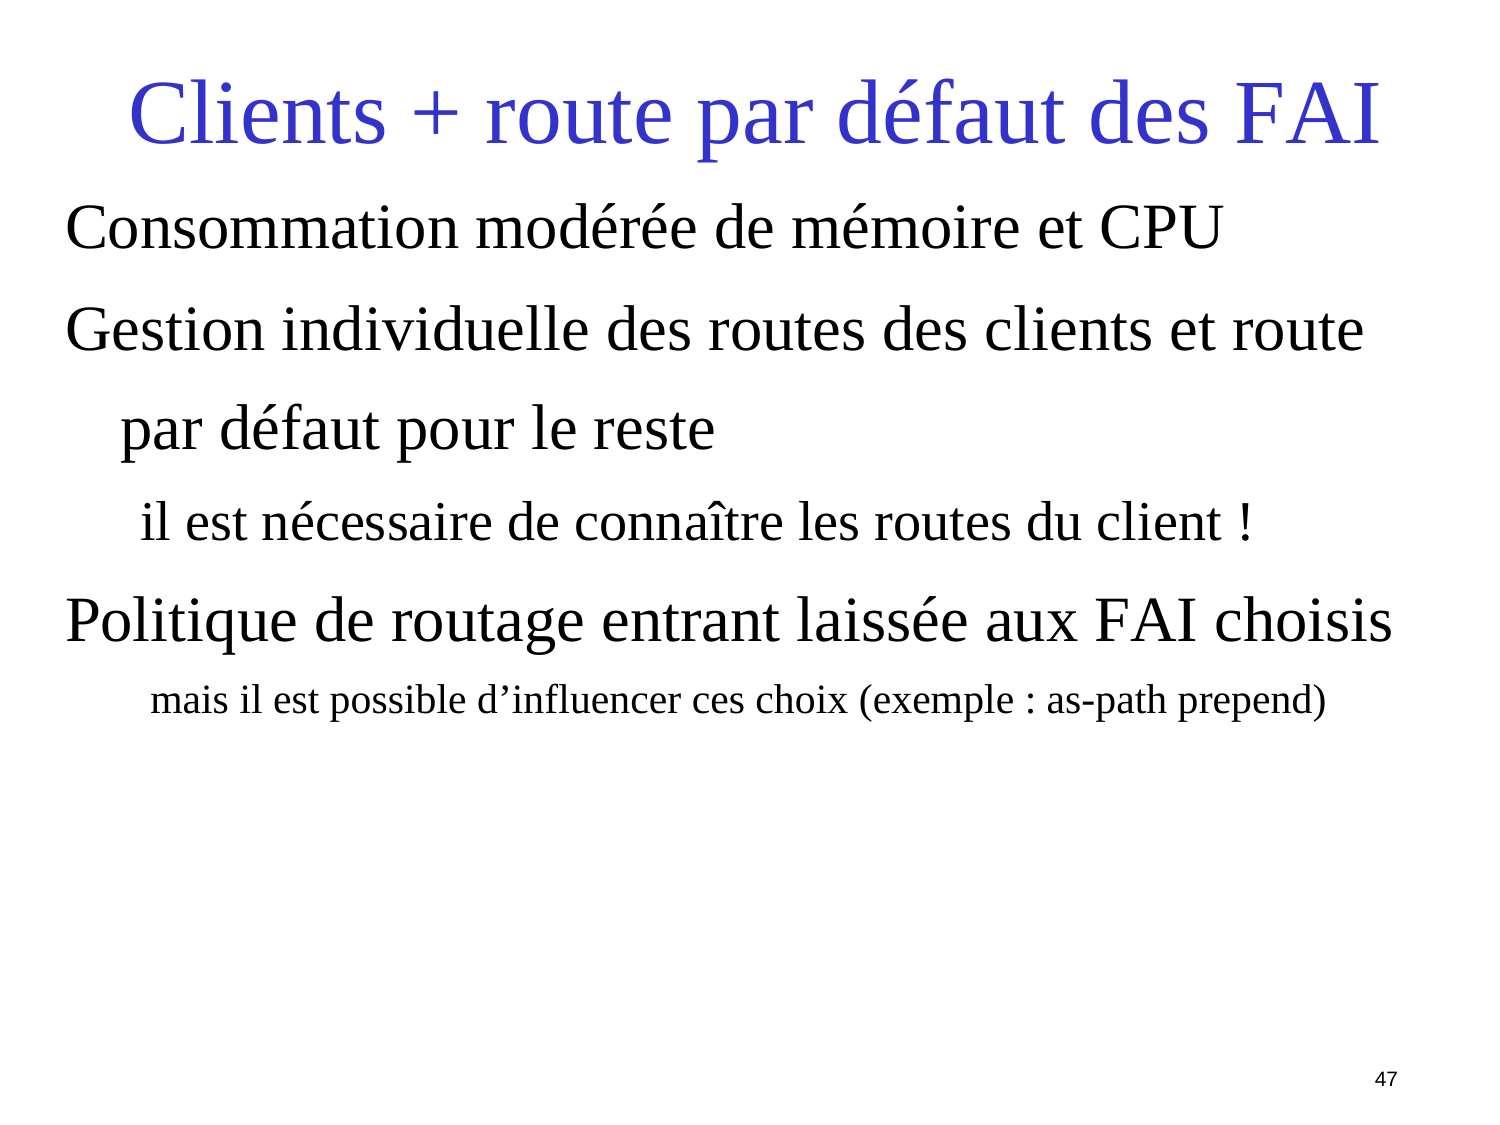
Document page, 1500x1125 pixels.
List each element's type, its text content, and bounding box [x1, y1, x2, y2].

list Consommation modérée de mémoire et CPU Gestion individuelle des routes des clients et route par défaut pour le reste il est nécessaire de connaître les routes du client ! Politique de routage entrant laissée aux FAI choisis mais il est possible d’influencer ces choix (exemple : as-path prepend)‏ [49, 187, 1438, 1076]
title Clients + route par défaut des FAI [50, 0, 1463, 292]
